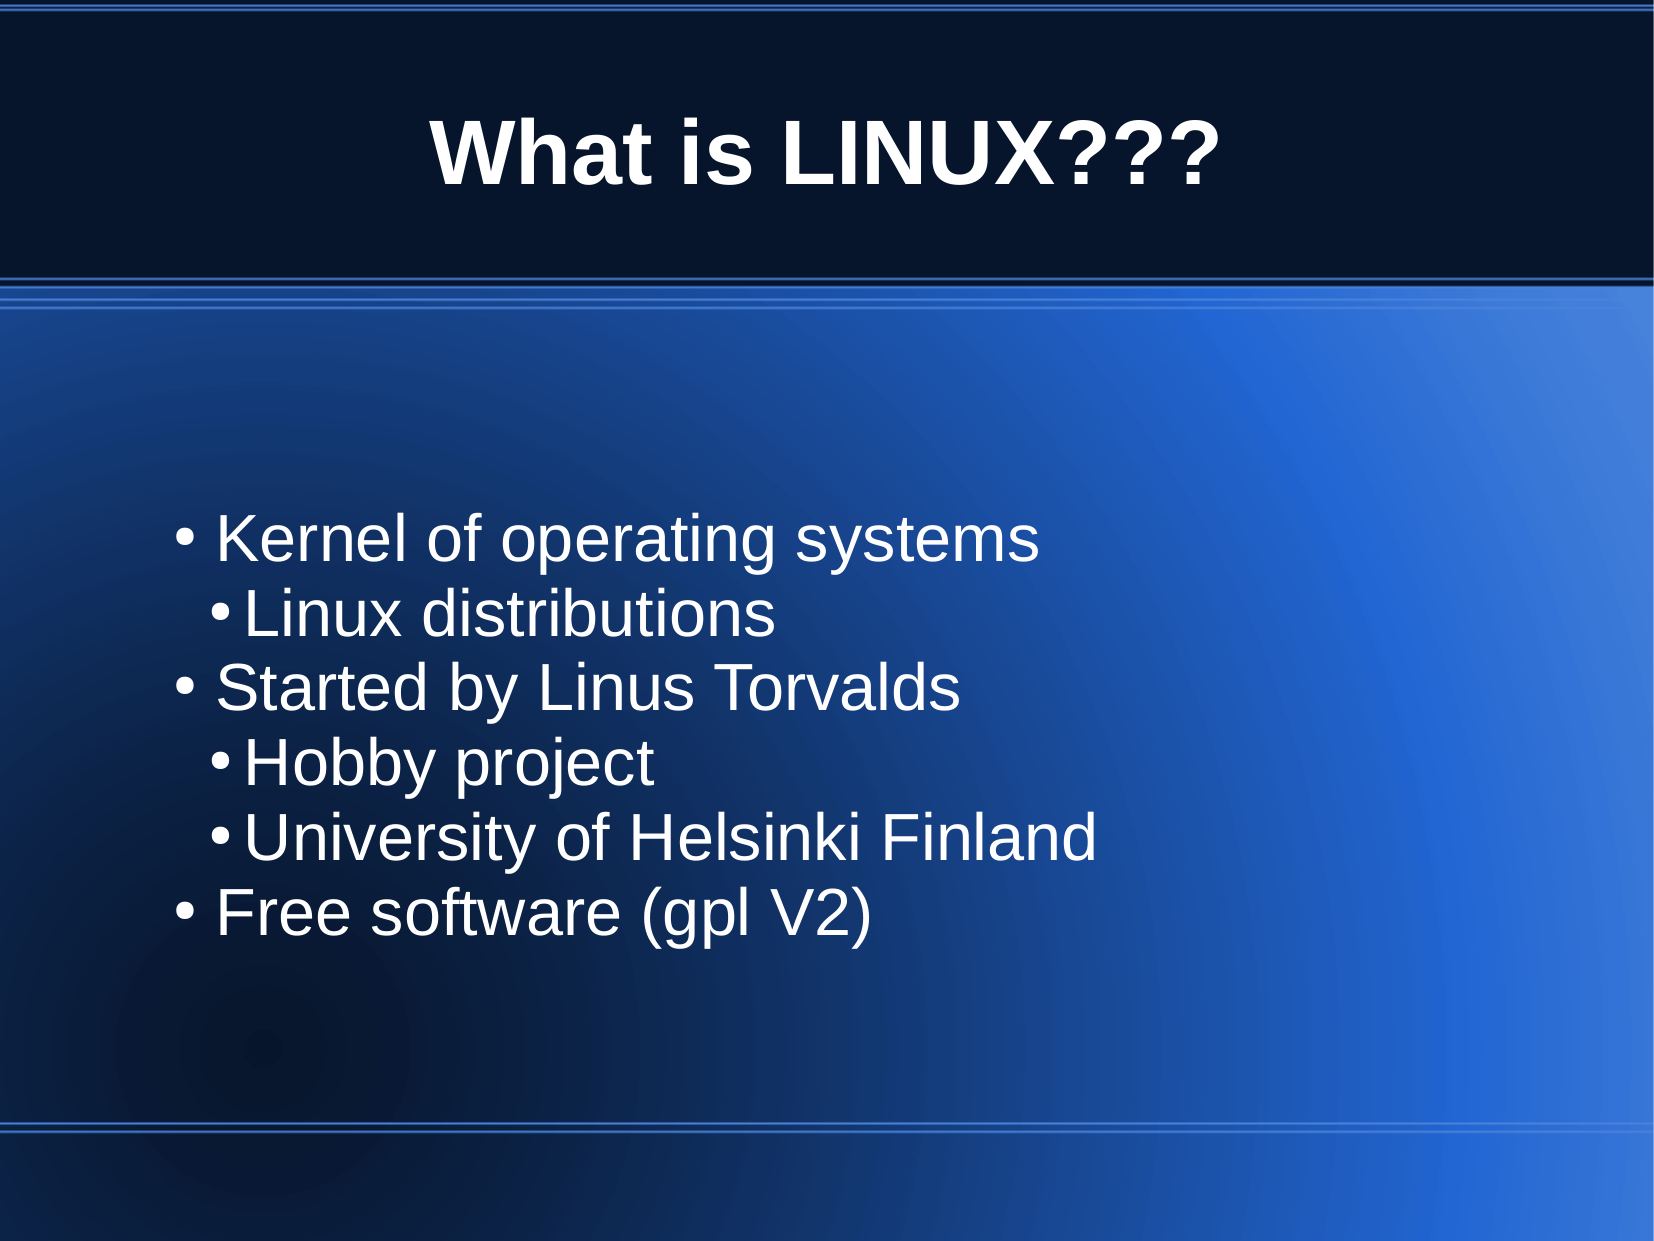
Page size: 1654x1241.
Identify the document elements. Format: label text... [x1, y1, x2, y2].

title What is LINUX??? [82, 49, 1571, 257]
text_box Kernel of operating systems Linux distributions Started by Linus Torvalds Hobby project University of Helsinki Finland Free software (gpl V2) [158, 493, 1117, 957]
picture [0, 0, 1654, 1241]
